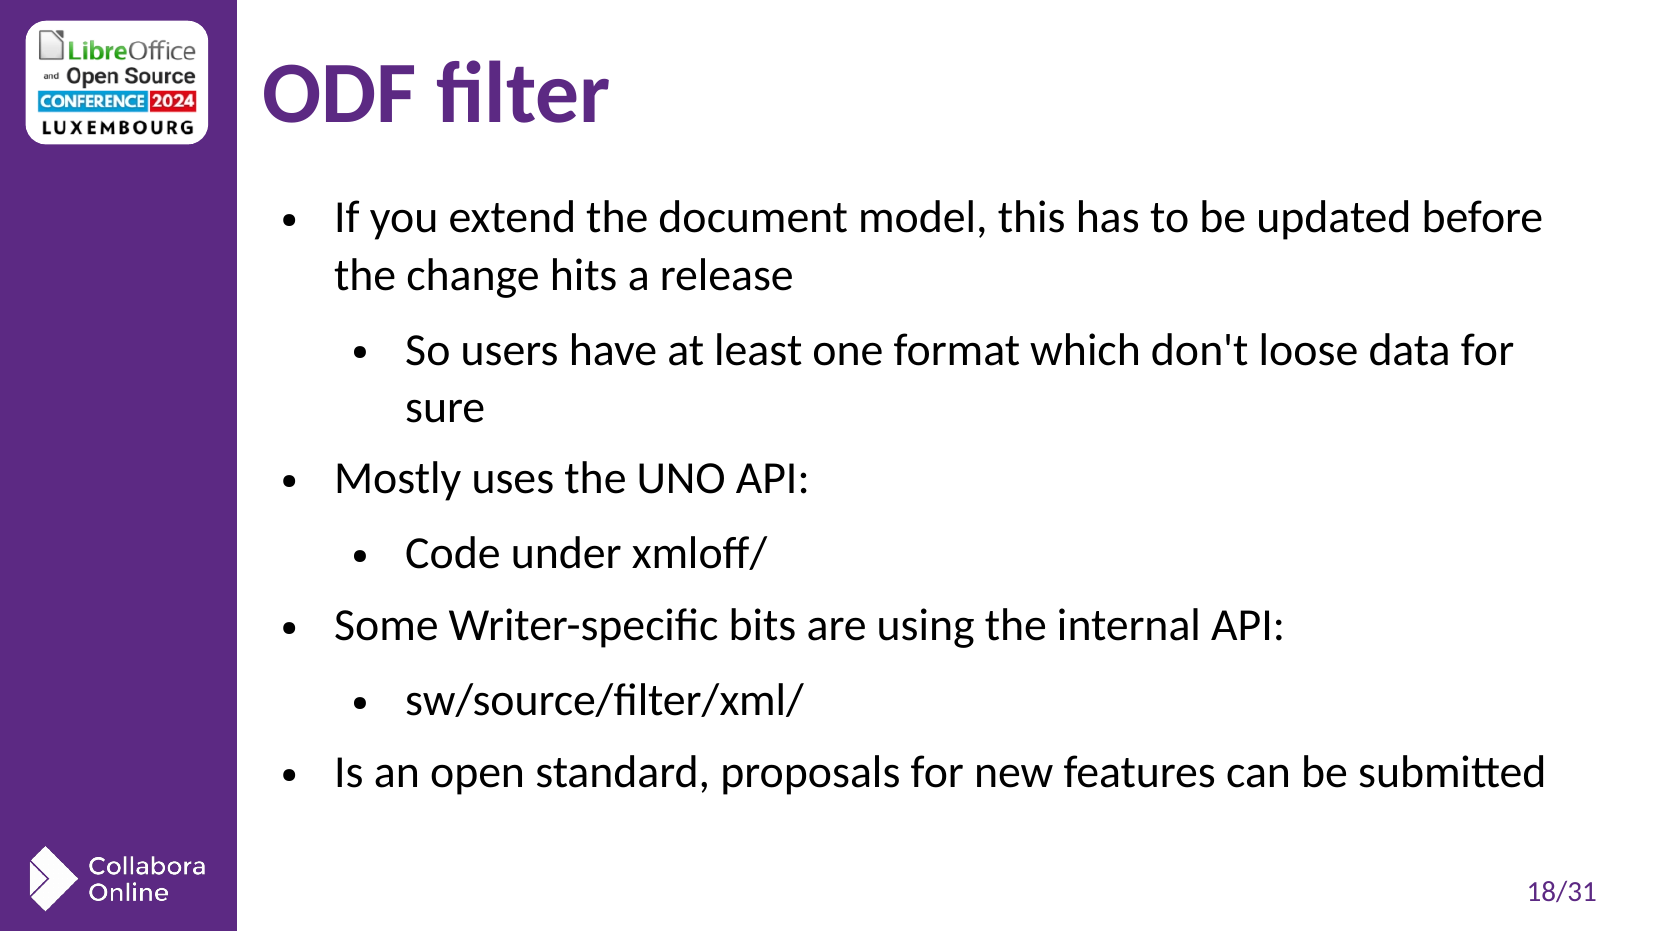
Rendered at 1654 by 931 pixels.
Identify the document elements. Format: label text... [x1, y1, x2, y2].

title ODF filter [262, 13, 1644, 145]
list If you extend the document model, this has to be updated before the change hits a release So users have at least one format which don't loose data for sure Mostly uses the UNO API: Code under xmloff/ Some Writer-specific bits are using the internal API: sw/source/filter/xml/ Is an open standard, proposals for new features can be submitted [263, 187, 1605, 856]
picture [25, 841, 209, 916]
picture [34, 26, 200, 139]
